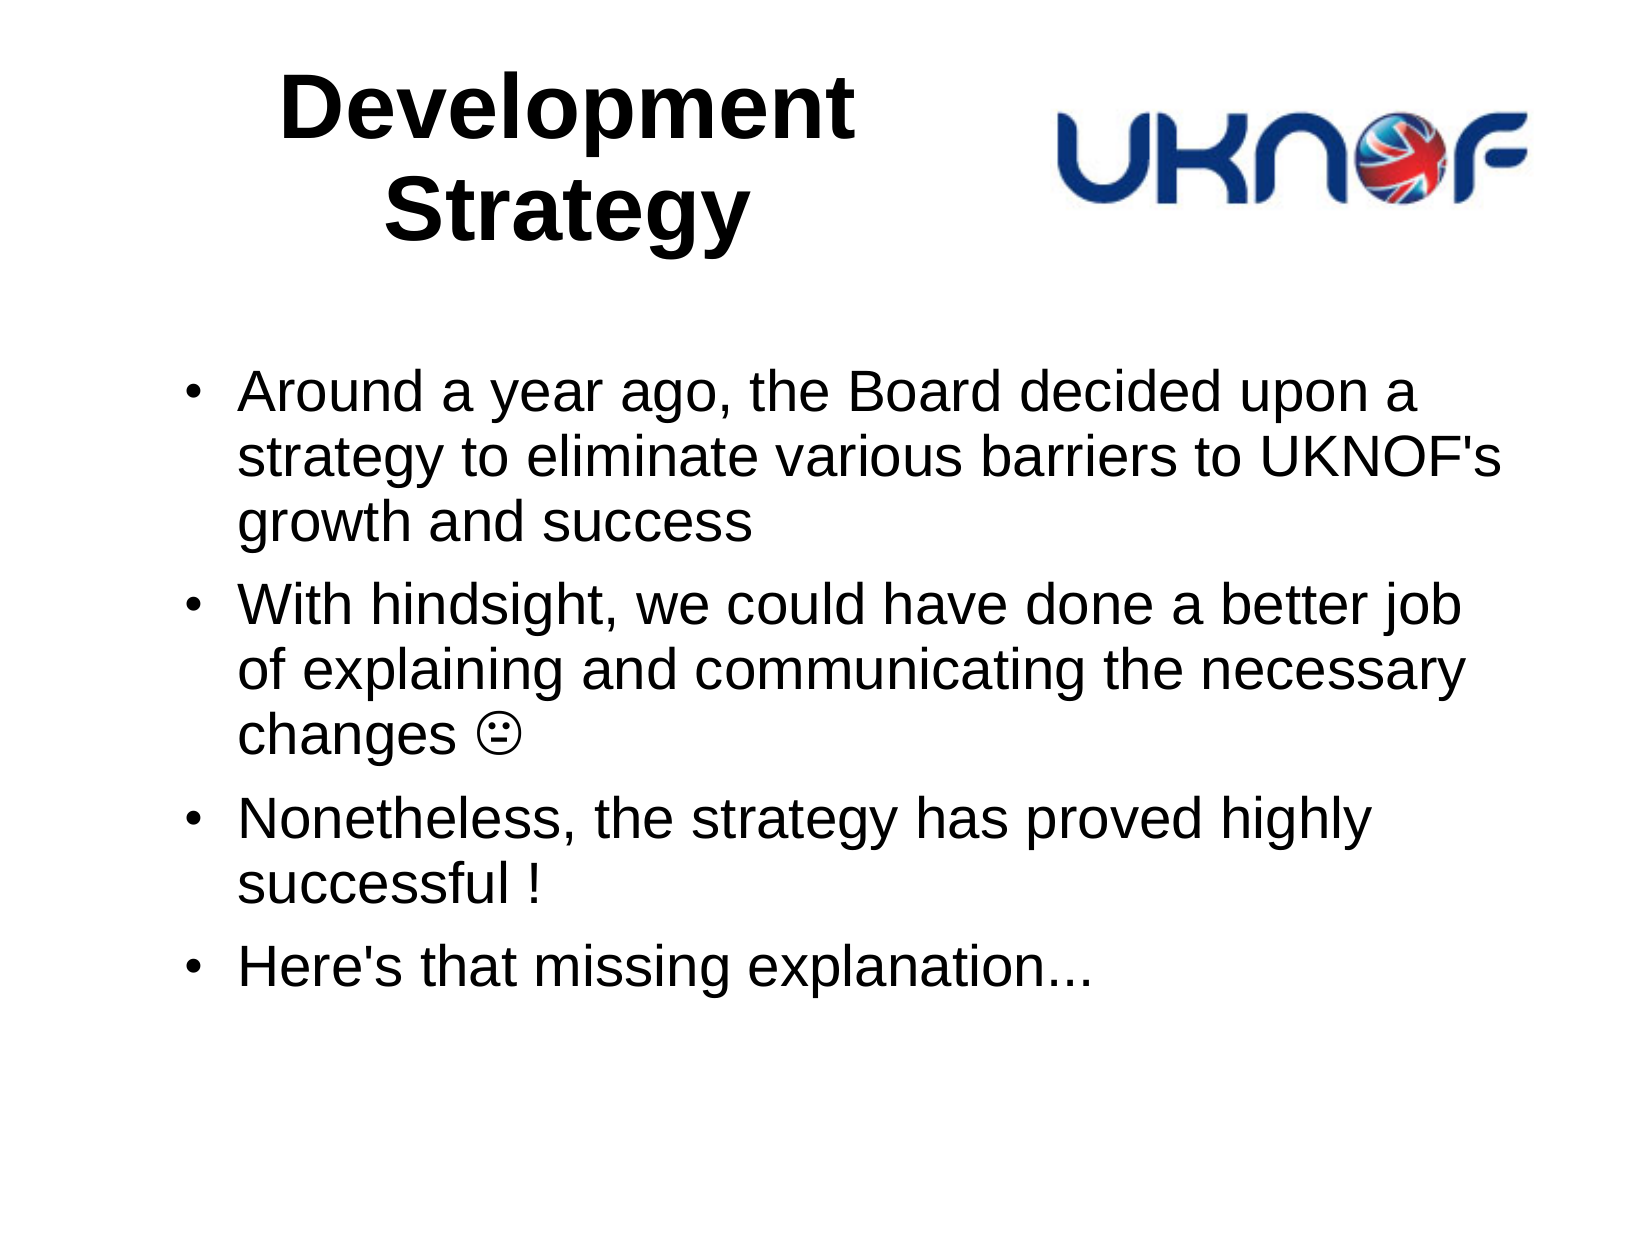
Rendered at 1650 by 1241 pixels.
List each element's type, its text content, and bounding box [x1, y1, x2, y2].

picture [1050, 93, 1536, 225]
list Around a year ago, the Board decided upon a strategy to eliminate various barriers to UKNOF's growth and success With hindsight, we could have done a better job of explaining and communicating the necessary changes  Nonetheless, the strategy has proved highly successful ! Here's that missing explanation... [123, 358, 1524, 1234]
title Development Strategy [123, 37, 1013, 279]
